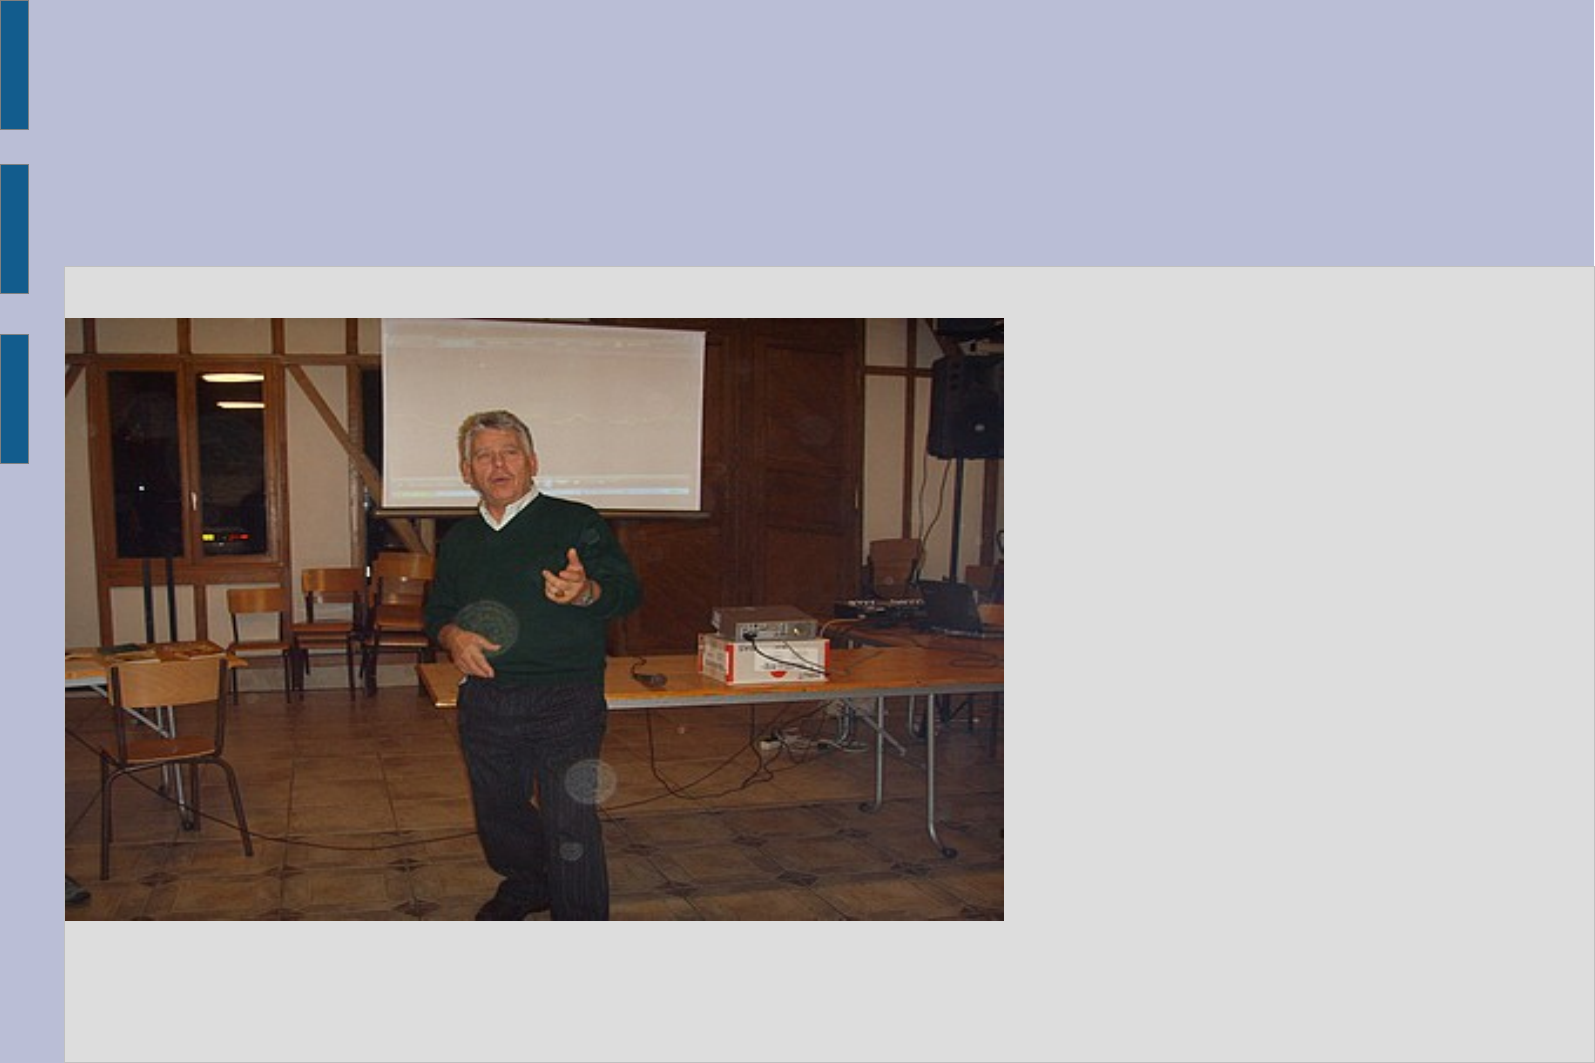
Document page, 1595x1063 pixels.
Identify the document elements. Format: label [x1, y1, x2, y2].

picture [65, 318, 1004, 921]
